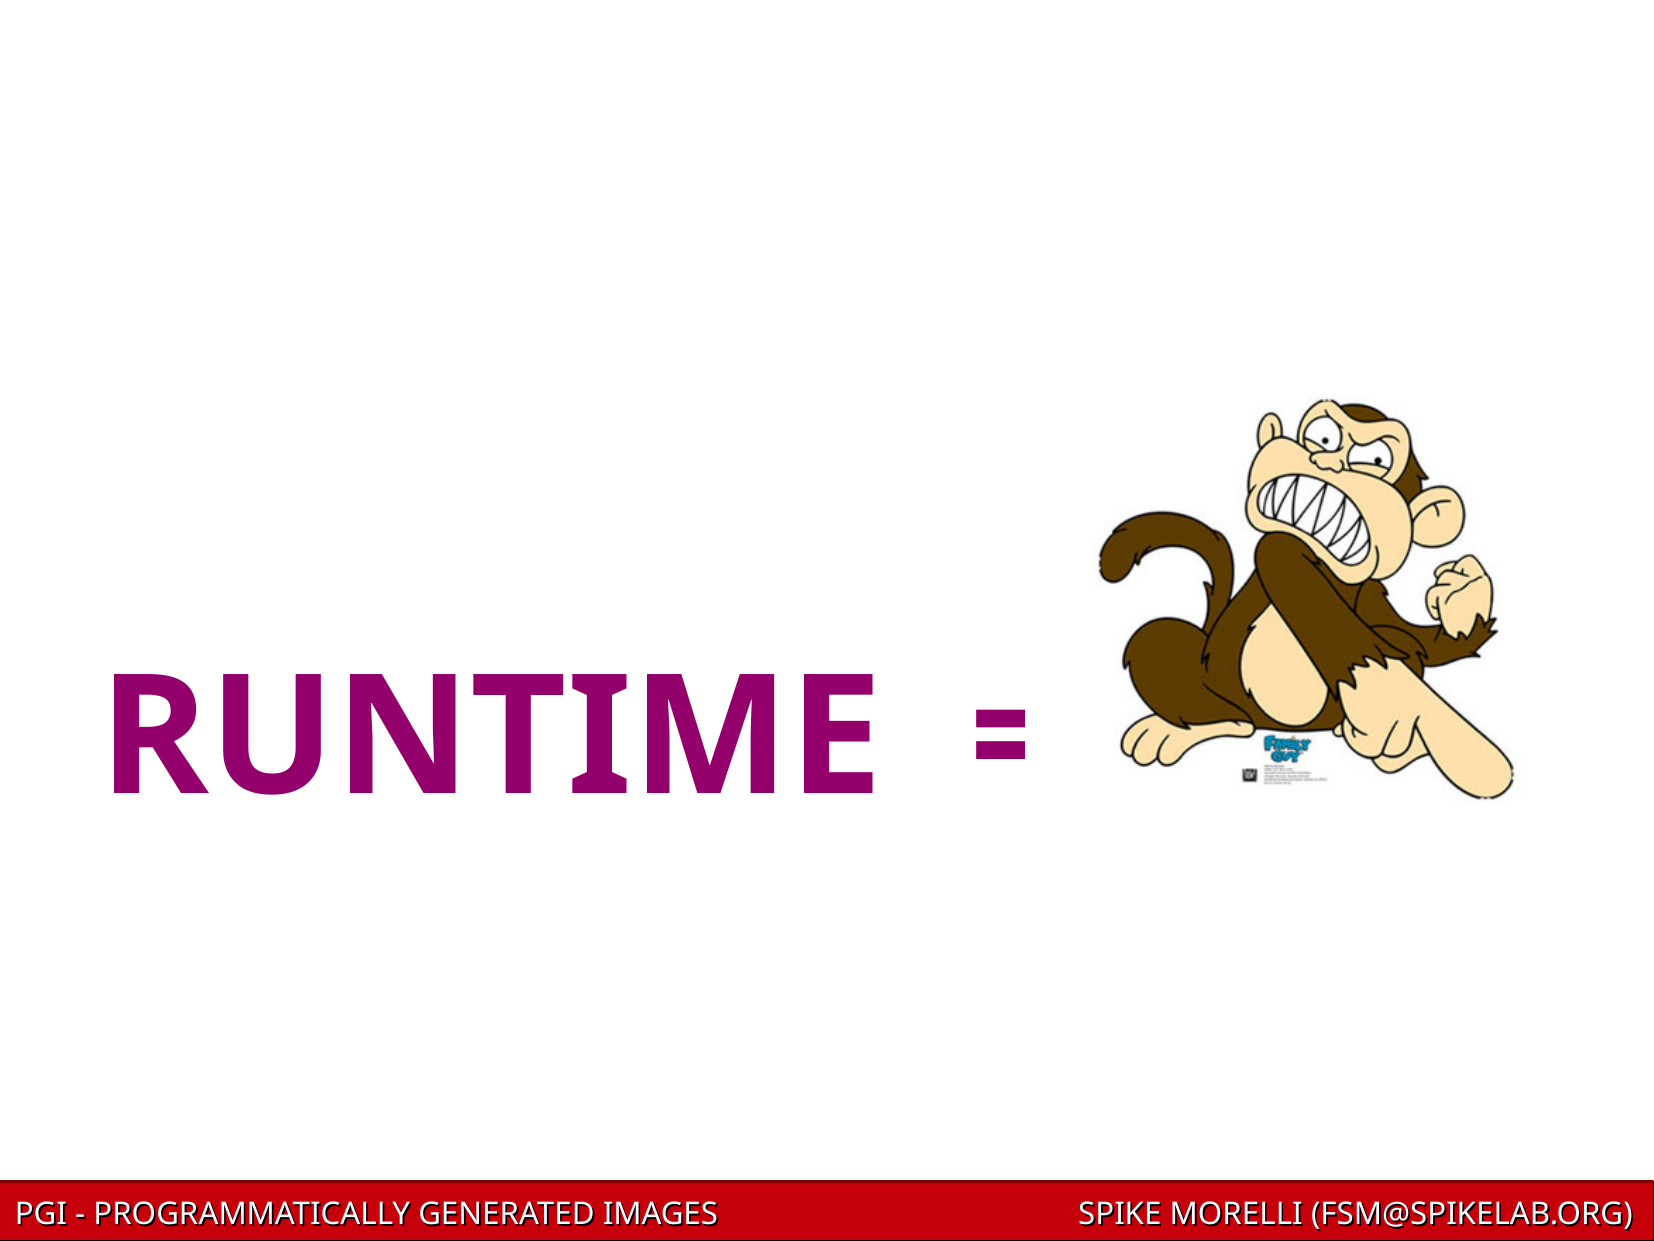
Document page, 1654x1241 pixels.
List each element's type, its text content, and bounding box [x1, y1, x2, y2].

text_box SPIKE MORELLI (FSM@SPIKELAB.ORG) [1063, 1184, 1643, 1235]
picture [1025, 318, 1589, 881]
text_box [0, 1183, 1654, 1241]
text_box PGI - PROGRAMMATICALLY GENERATED IMAGES [0, 1184, 722, 1235]
text_box RUNTIME = [84, 494, 1025, 697]
